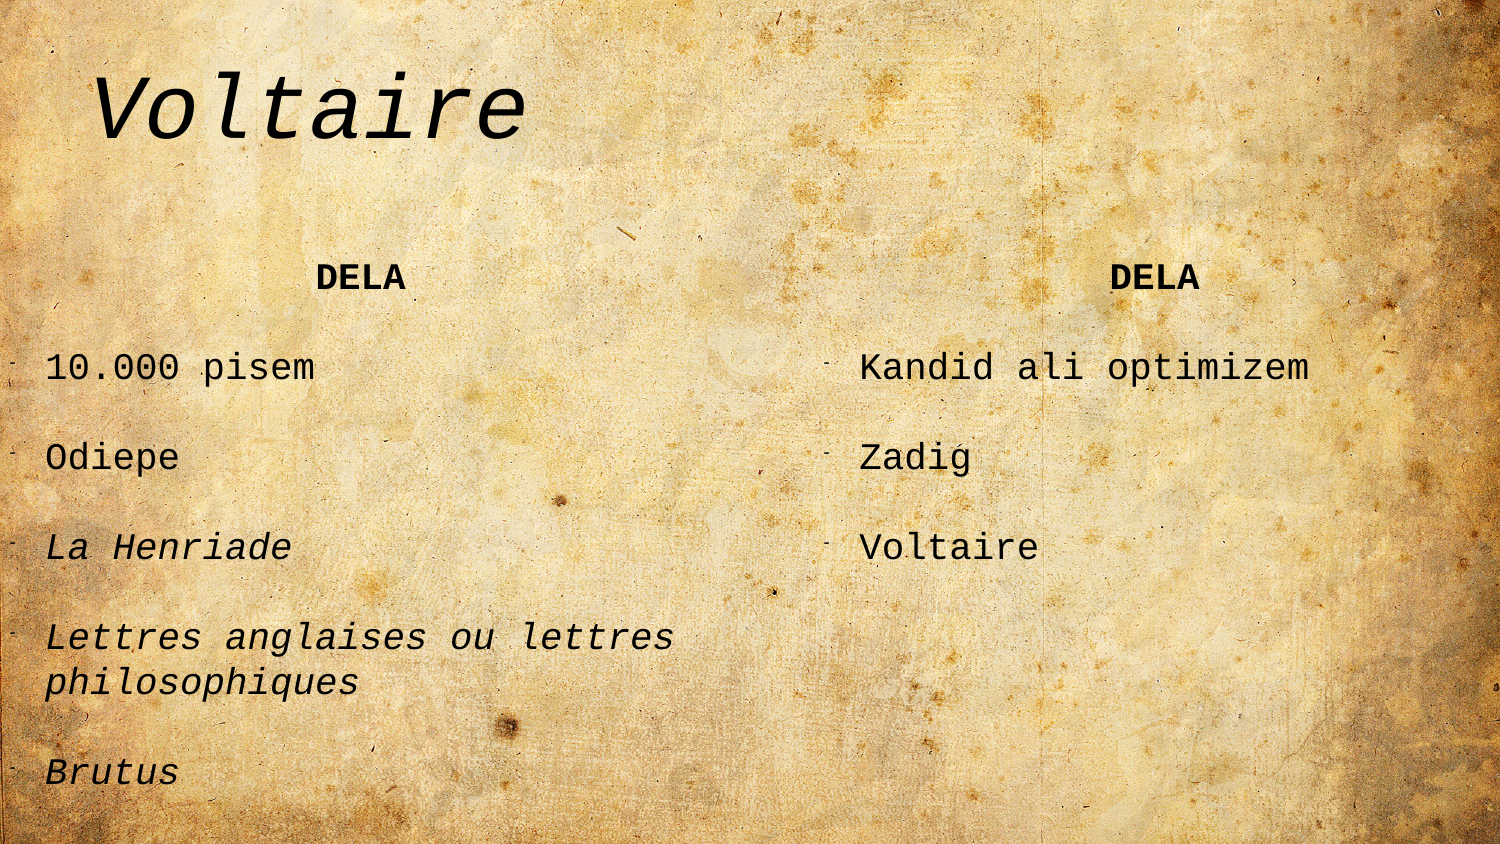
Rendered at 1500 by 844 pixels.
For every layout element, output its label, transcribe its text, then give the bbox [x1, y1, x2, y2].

text_box DELA 10.000 pisem Odiepe La Henriade Lettres anglaises ou lettres philosophiques Brutus [0, 244, 727, 800]
picture [0, 0, 1500, 844]
text_box DELA Kandid ali optimizem Zadig Voltaire [809, 244, 1500, 575]
